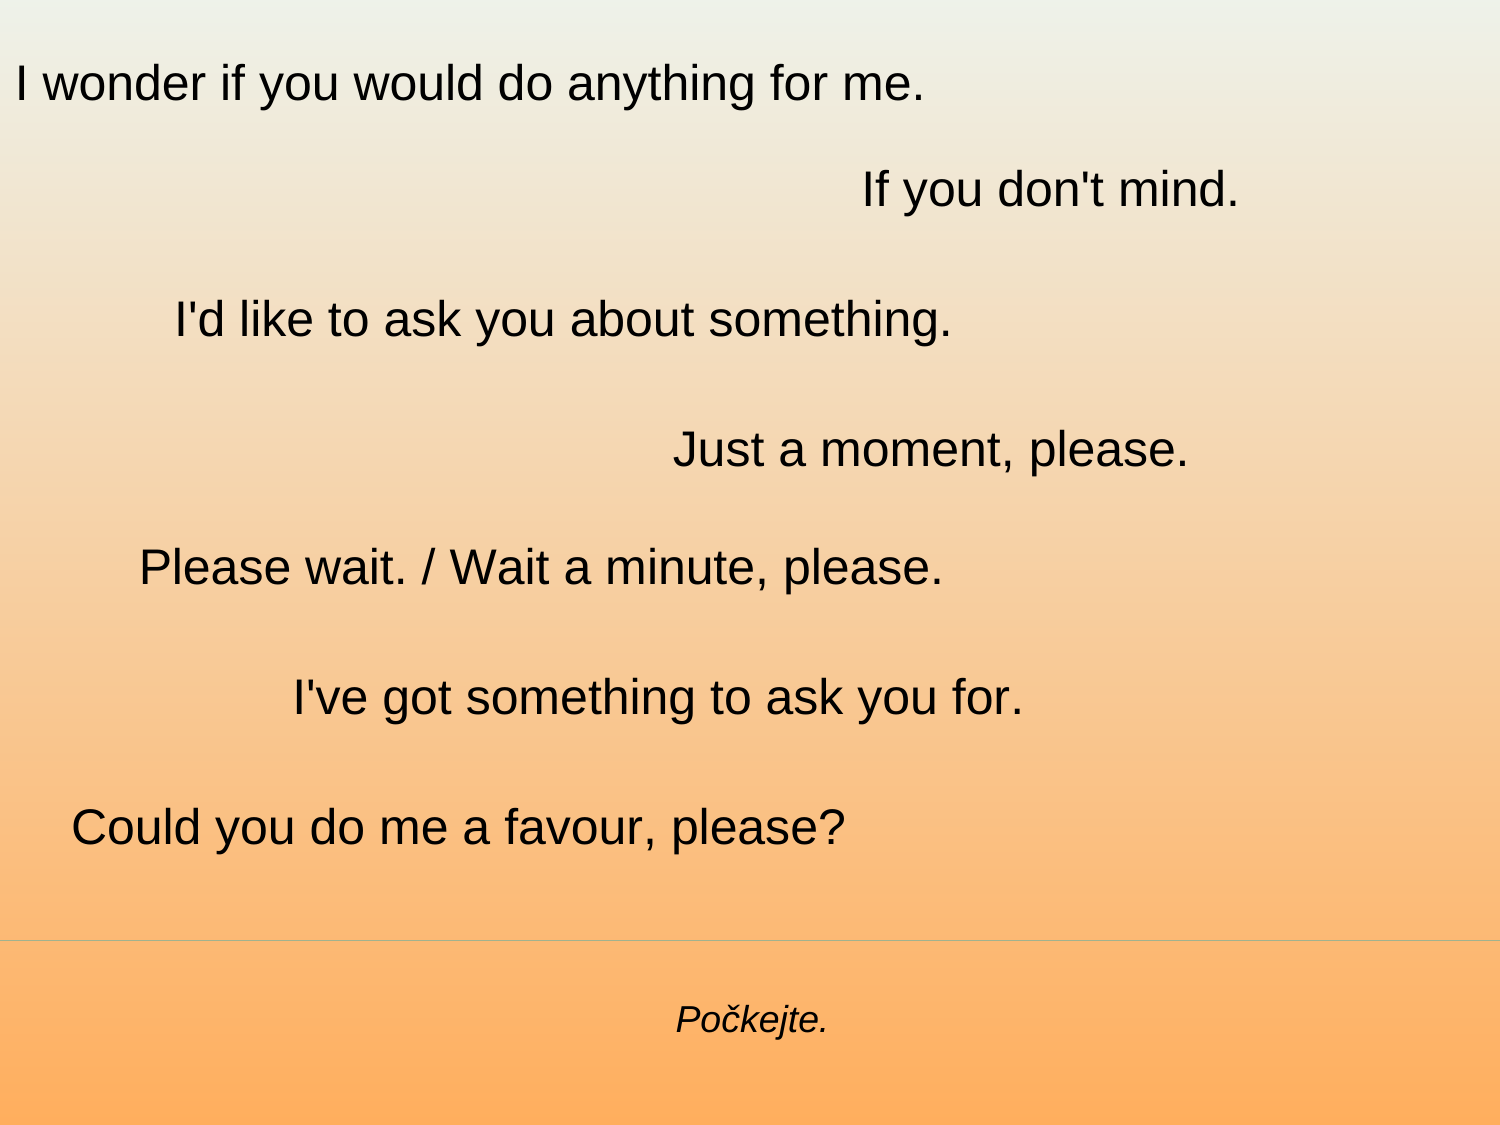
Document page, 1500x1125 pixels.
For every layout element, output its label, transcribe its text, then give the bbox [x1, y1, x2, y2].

text_box Počkejte. [660, 987, 845, 1049]
text_box I wonder if you would do anything for me. [0, 42, 1016, 119]
text_box I'd like to ask you about something. [159, 278, 1081, 355]
text_box Please wait. / Wait a minute, please. [123, 527, 1500, 603]
text_box If you don't mind. [846, 148, 1256, 225]
text_box Just a moment, please. [658, 408, 1206, 485]
text_box I've got something to ask you for. [277, 656, 1070, 733]
text_box Could you do me a favour, please? [56, 786, 862, 863]
